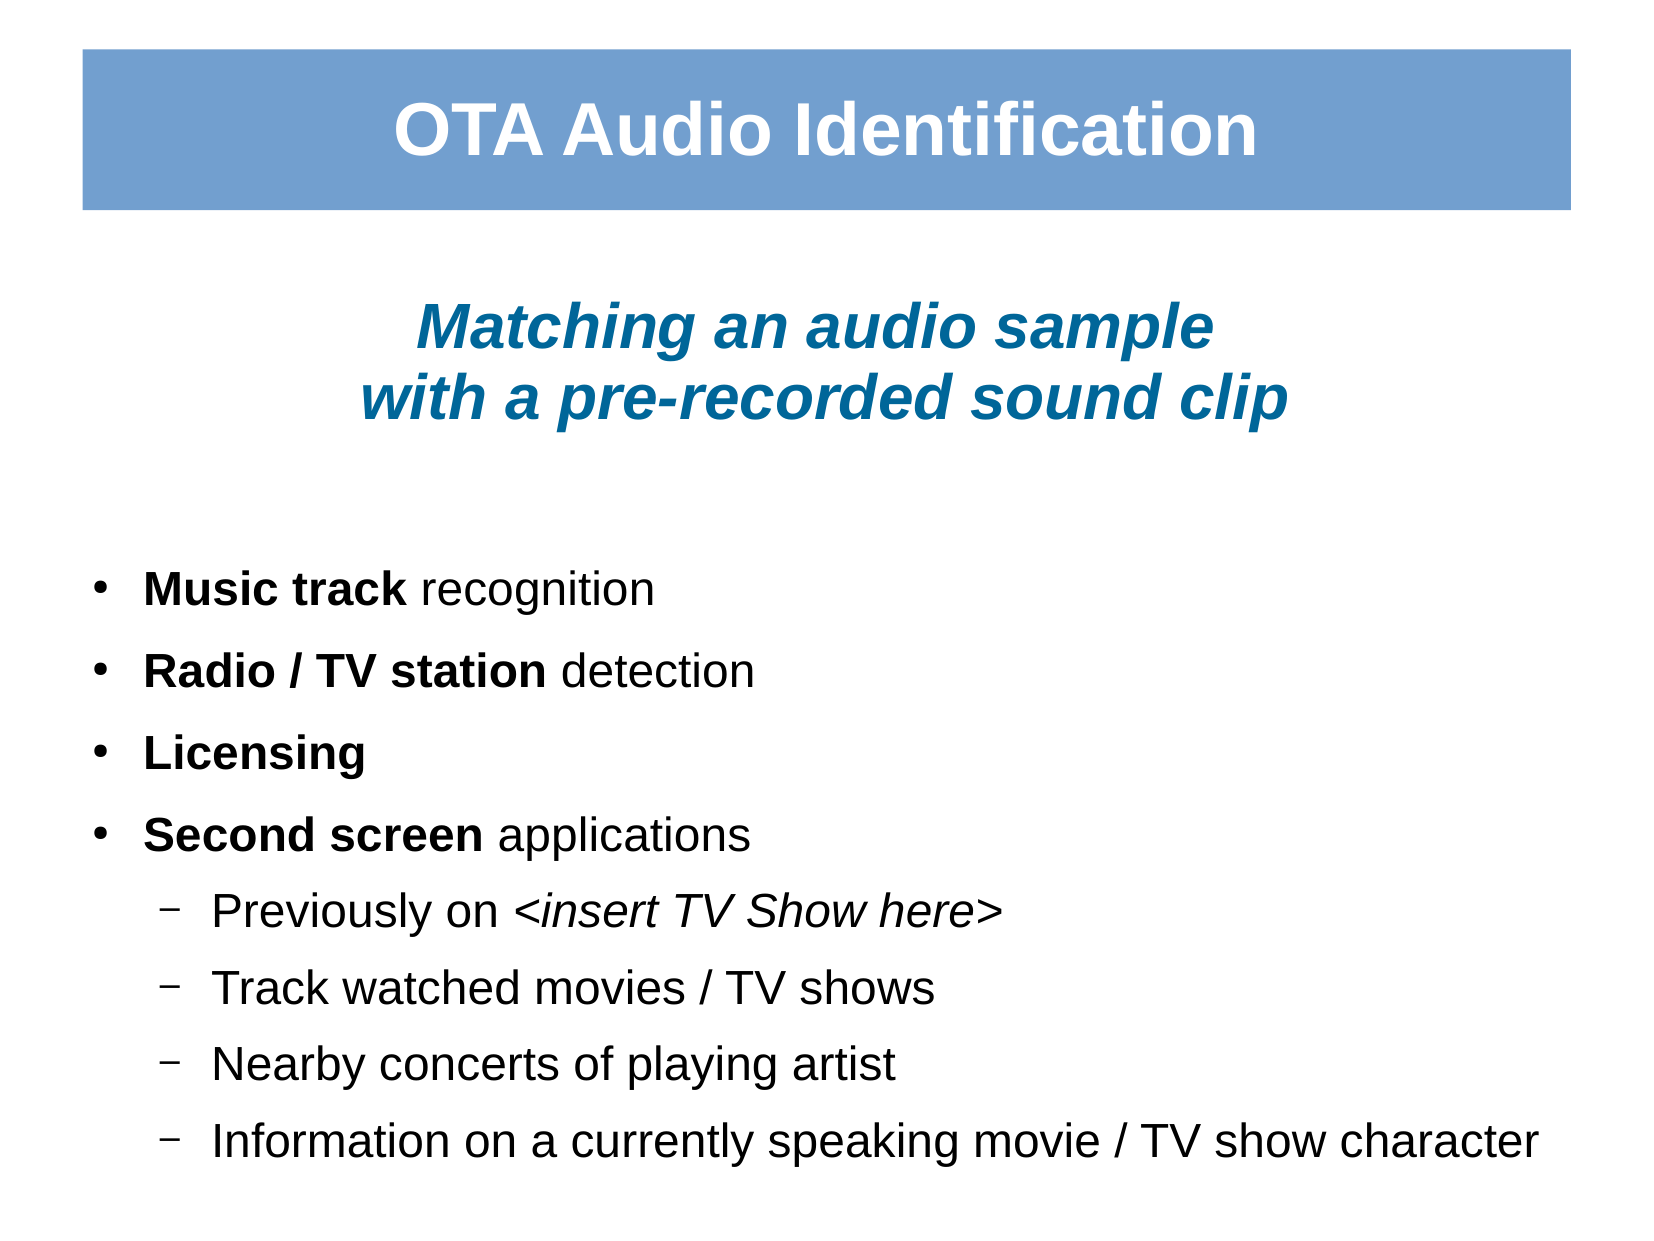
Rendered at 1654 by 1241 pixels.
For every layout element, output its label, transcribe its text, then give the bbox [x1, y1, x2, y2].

list Matching an audio sample with a pre-recorded sound clip Music track recognition Radio / TV station detection Licensing Second screen applications Previously on <insert TV Show here> Track watched movies / TV shows Nearby concerts of playing artist Information on a currently speaking movie / TV show character [75, 290, 1576, 1186]
title OTA Audio Identification [82, 49, 1571, 211]
